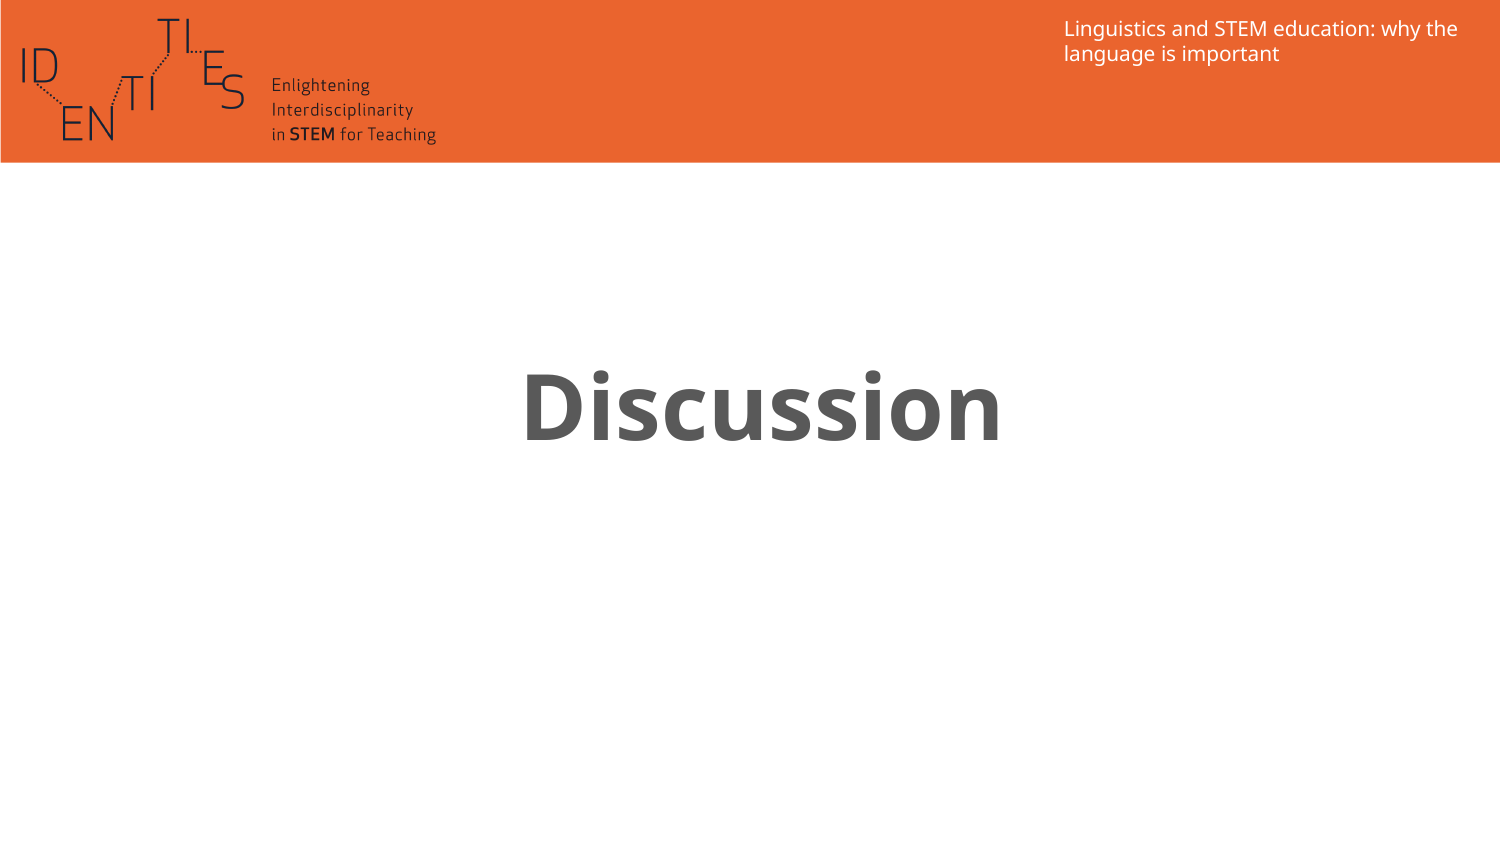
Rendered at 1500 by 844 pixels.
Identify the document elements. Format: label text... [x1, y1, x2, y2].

text_box Linguistics and STEM education: why the language is important [1048, 7, 1500, 155]
title Discussion [87, 333, 1438, 474]
picture [22, 15, 436, 148]
text_box [0, 0, 1500, 163]
